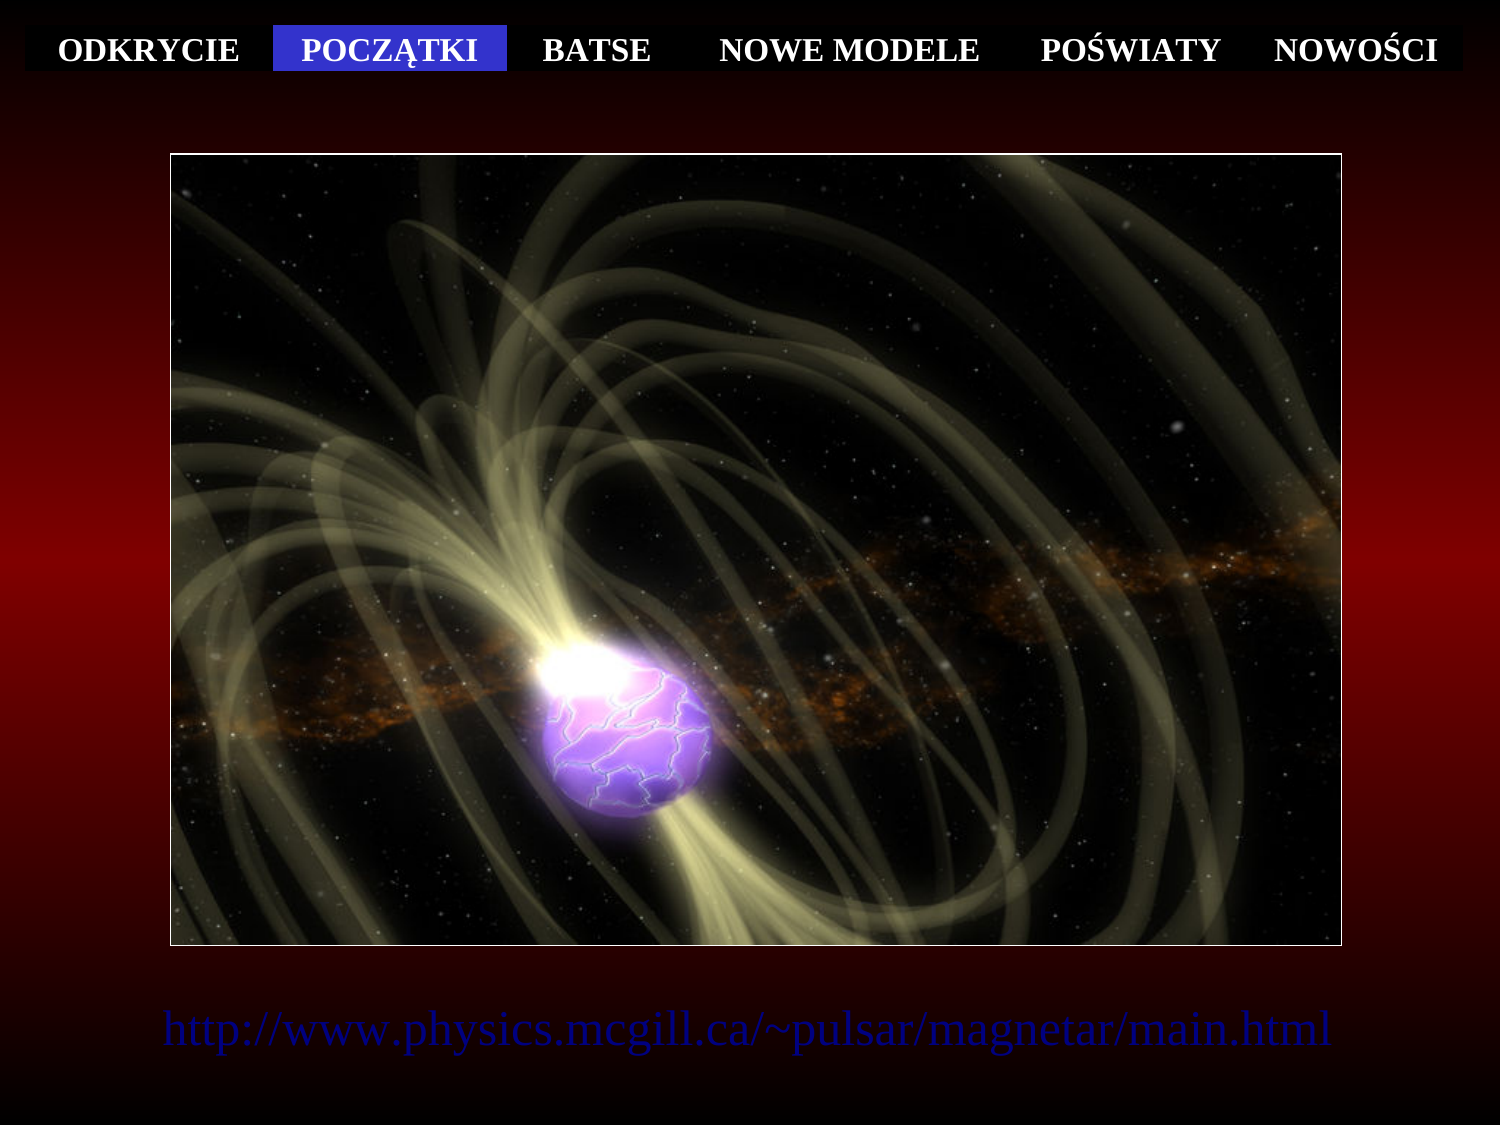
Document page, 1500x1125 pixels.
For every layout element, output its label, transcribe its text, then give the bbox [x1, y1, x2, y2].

table_header ODKRYCIE [25, 25, 273, 71]
table_header NOWE MODELE [688, 25, 1013, 71]
picture [171, 155, 1341, 945]
table_header POCZĄTKI [273, 25, 507, 71]
table_header NOWOŚCI [1250, 25, 1463, 71]
table_header BATSE [507, 25, 688, 71]
text_box http://www.physics.mcgill.ca/~pulsar/magnetar/main.html [147, 988, 1349, 1063]
table_header POŚWIATY [1013, 25, 1250, 71]
